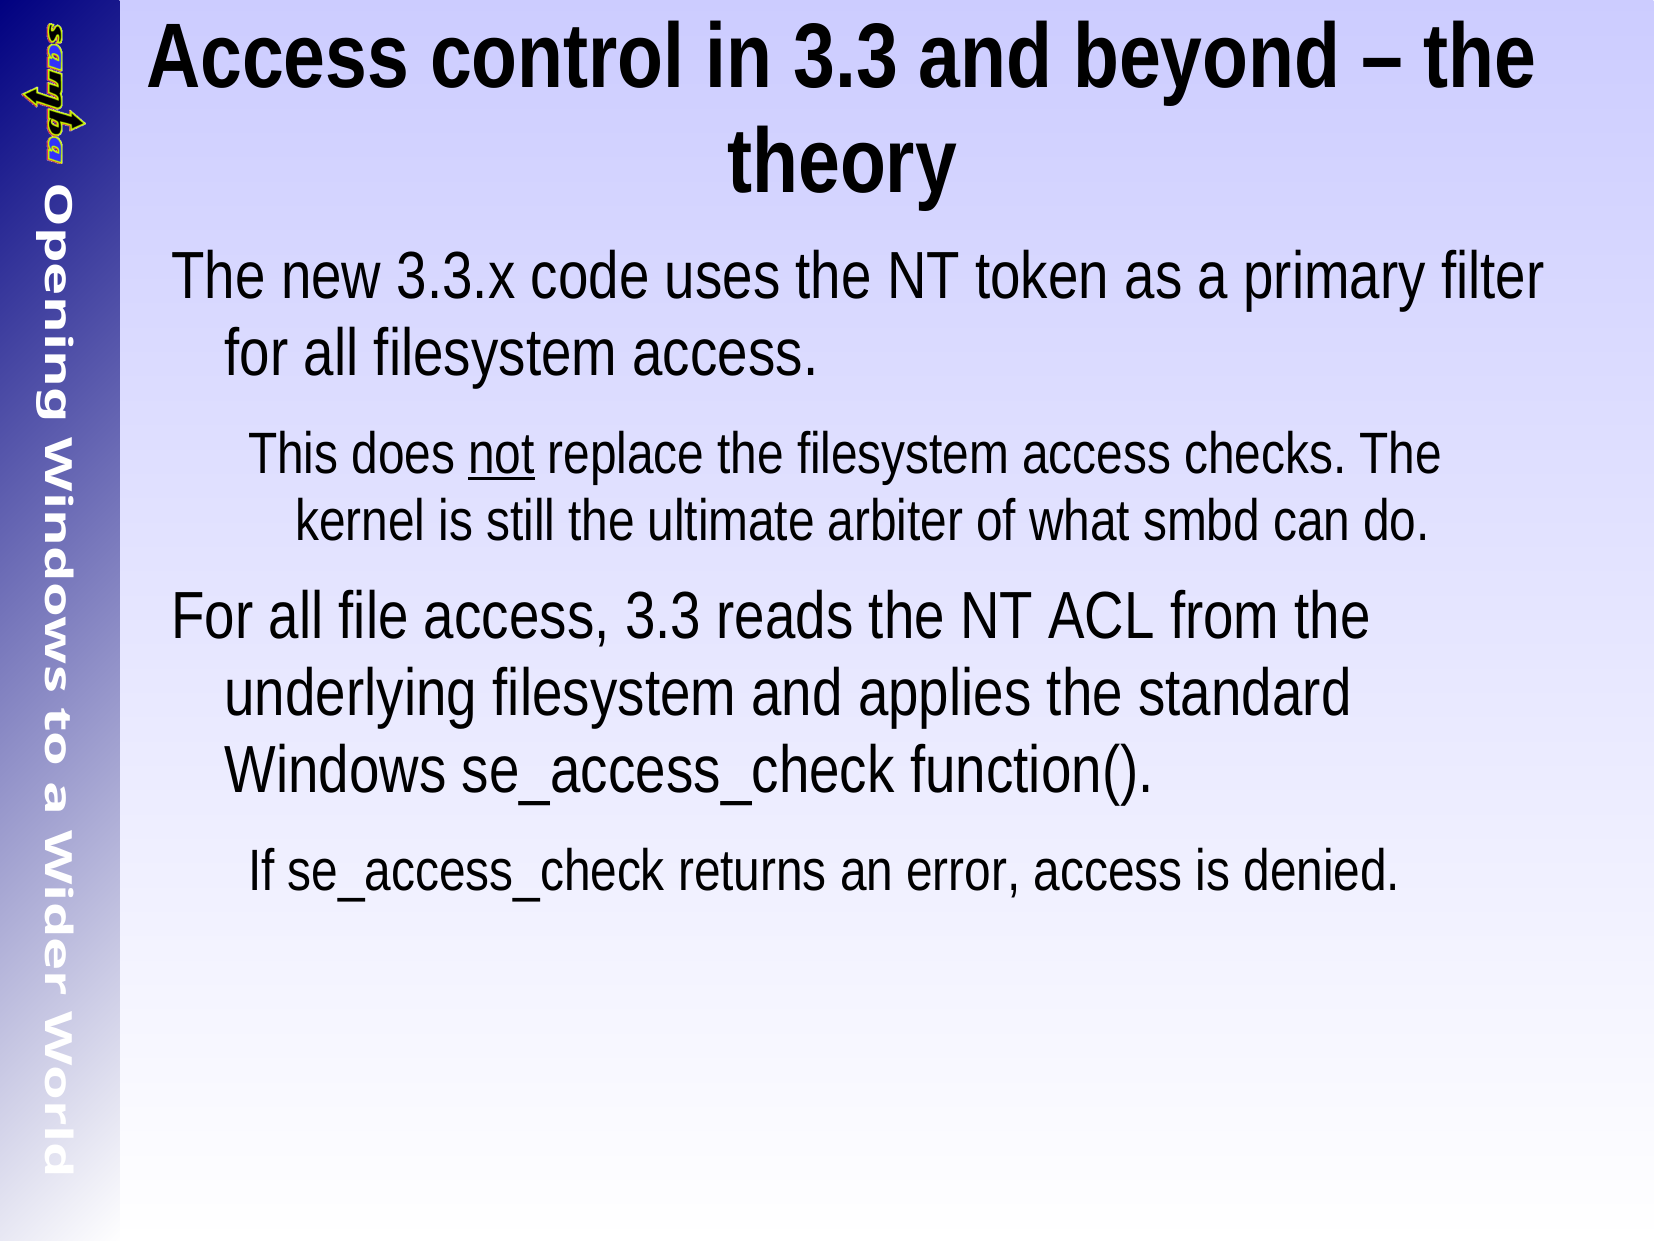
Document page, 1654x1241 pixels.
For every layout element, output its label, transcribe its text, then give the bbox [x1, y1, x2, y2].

picture [22, 24, 86, 164]
list The new 3.3.x code uses the NT token as a primary filter for all filesystem access. This does not replace the filesystem access checks. The kernel is still the ultimate arbiter of what smbd can do. For all file access, 3.3 reads the NT ACL from the underlying filesystem and applies the standard Windows se_access_check function(). If se_access_check returns an error, access is denied. [153, 235, 1566, 1202]
title Access control in 3.3 and beyond – the theory [136, 0, 1549, 215]
